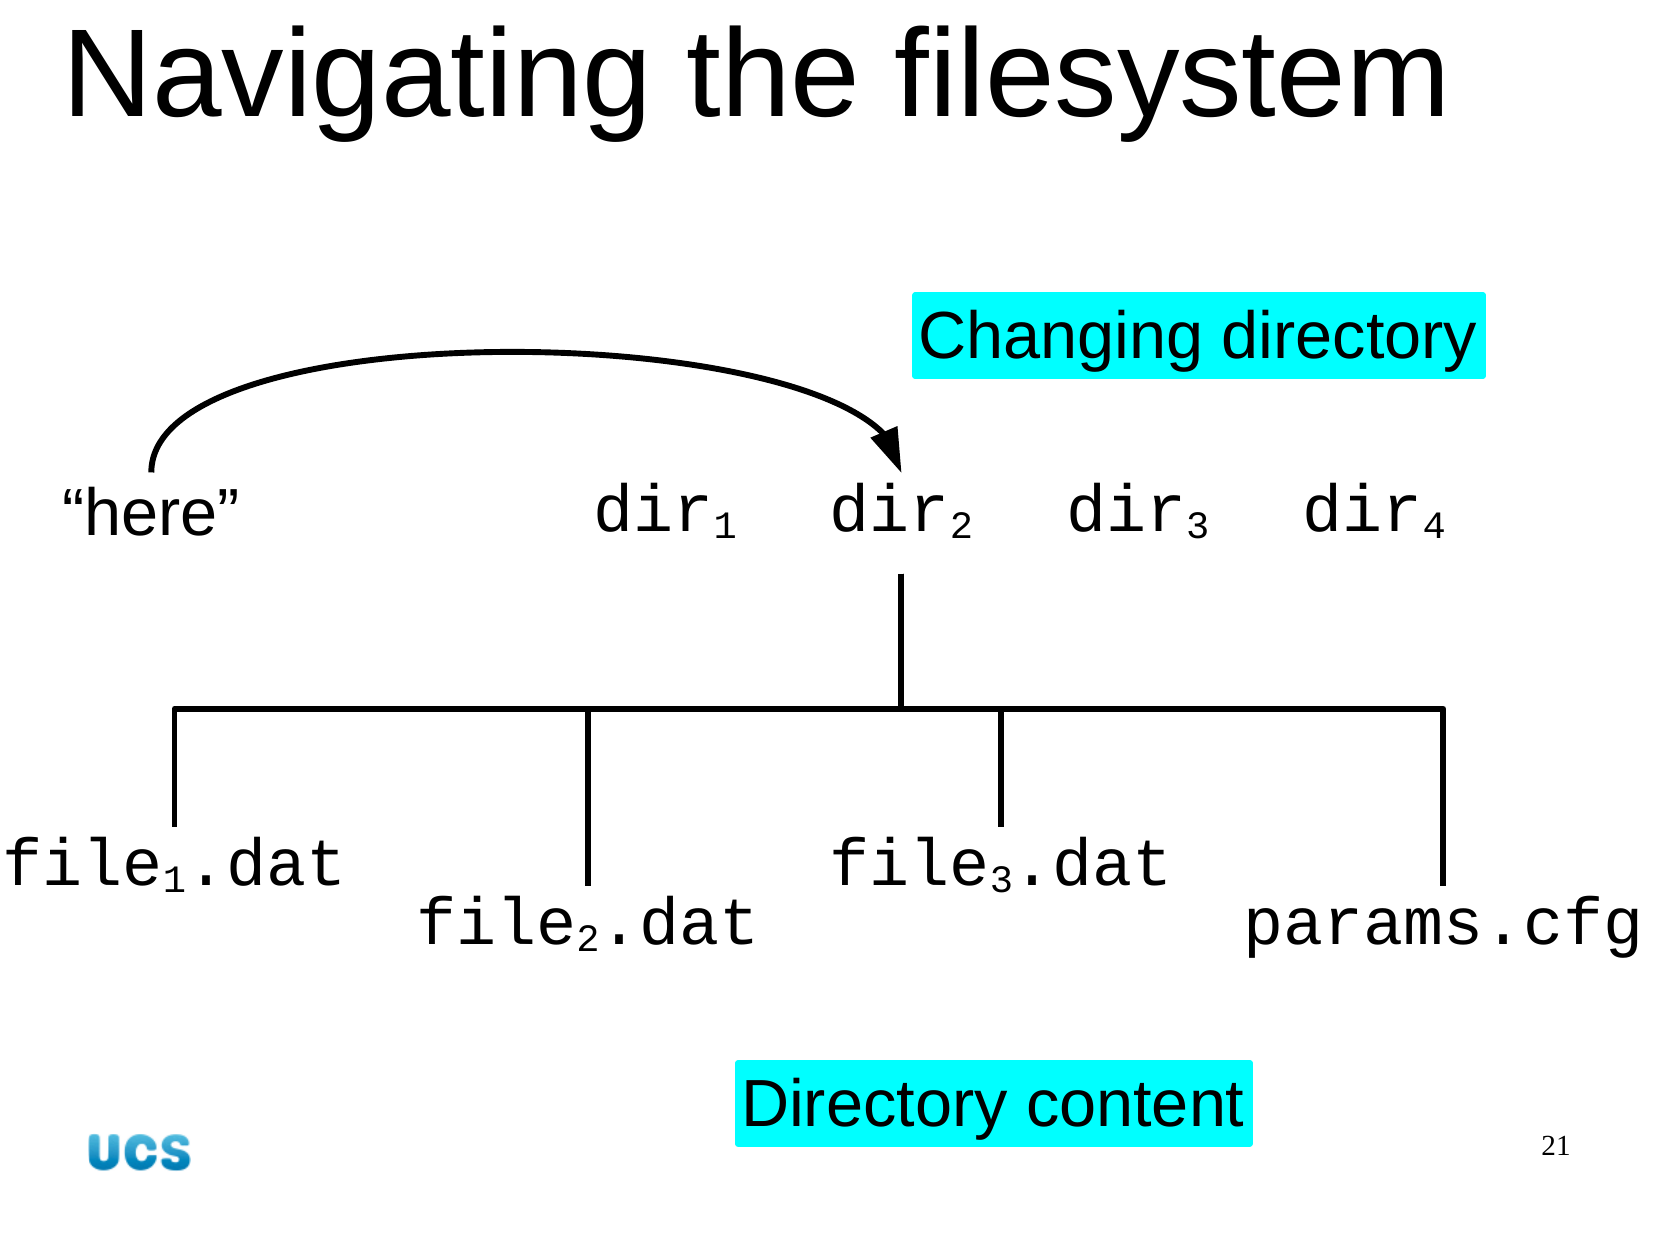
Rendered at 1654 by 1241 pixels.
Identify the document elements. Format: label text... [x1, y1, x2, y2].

text_box Navigating the filesystem [59, 0, 1455, 146]
text_box dir3 [1063, 472, 1213, 574]
text_box dir1 [590, 472, 740, 574]
text_box Directory content [738, 1062, 1250, 1144]
text_box Changing directory [915, 295, 1483, 377]
text_box file2.dat [413, 885, 763, 987]
text_box params.cfg [1240, 885, 1647, 968]
picture [88, 1133, 191, 1172]
text_box dir2 [826, 472, 976, 574]
text_box dir4 [1299, 472, 1449, 574]
text_box file1.dat [0, 826, 350, 928]
text_box file3.dat [826, 826, 1176, 928]
text_box “here” [59, 472, 244, 554]
